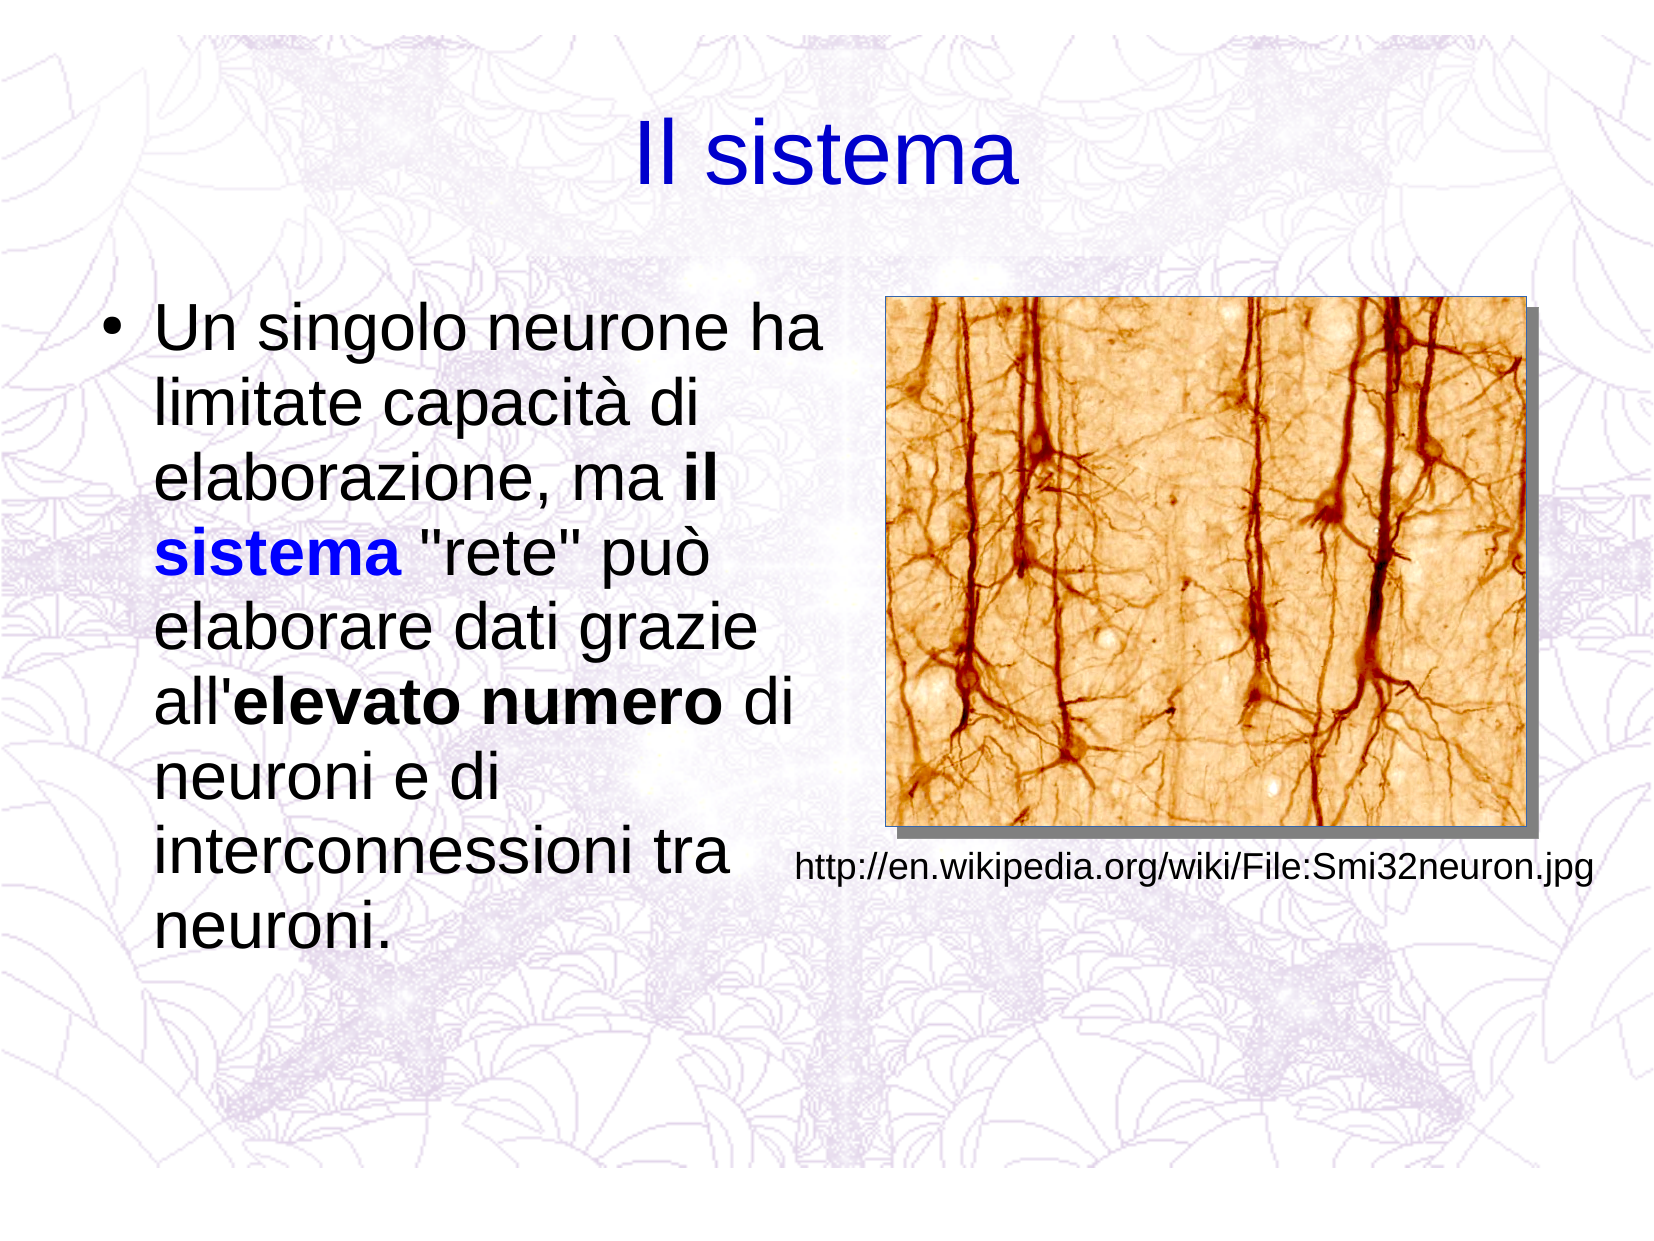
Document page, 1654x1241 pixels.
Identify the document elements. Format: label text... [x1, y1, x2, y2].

list Un singolo neurone ha limitate capacità di elaborazione, ma il sistema "rete" può elaborare dati grazie all'elevato numero di neuroni e di interconnessioni tra neuroni. [82, 290, 875, 1010]
text_box http://en.wikipedia.org/wiki/File:Smi32neuron.jpg [779, 838, 1630, 896]
title Il sistema [82, 49, 1571, 257]
picture [885, 296, 1527, 827]
